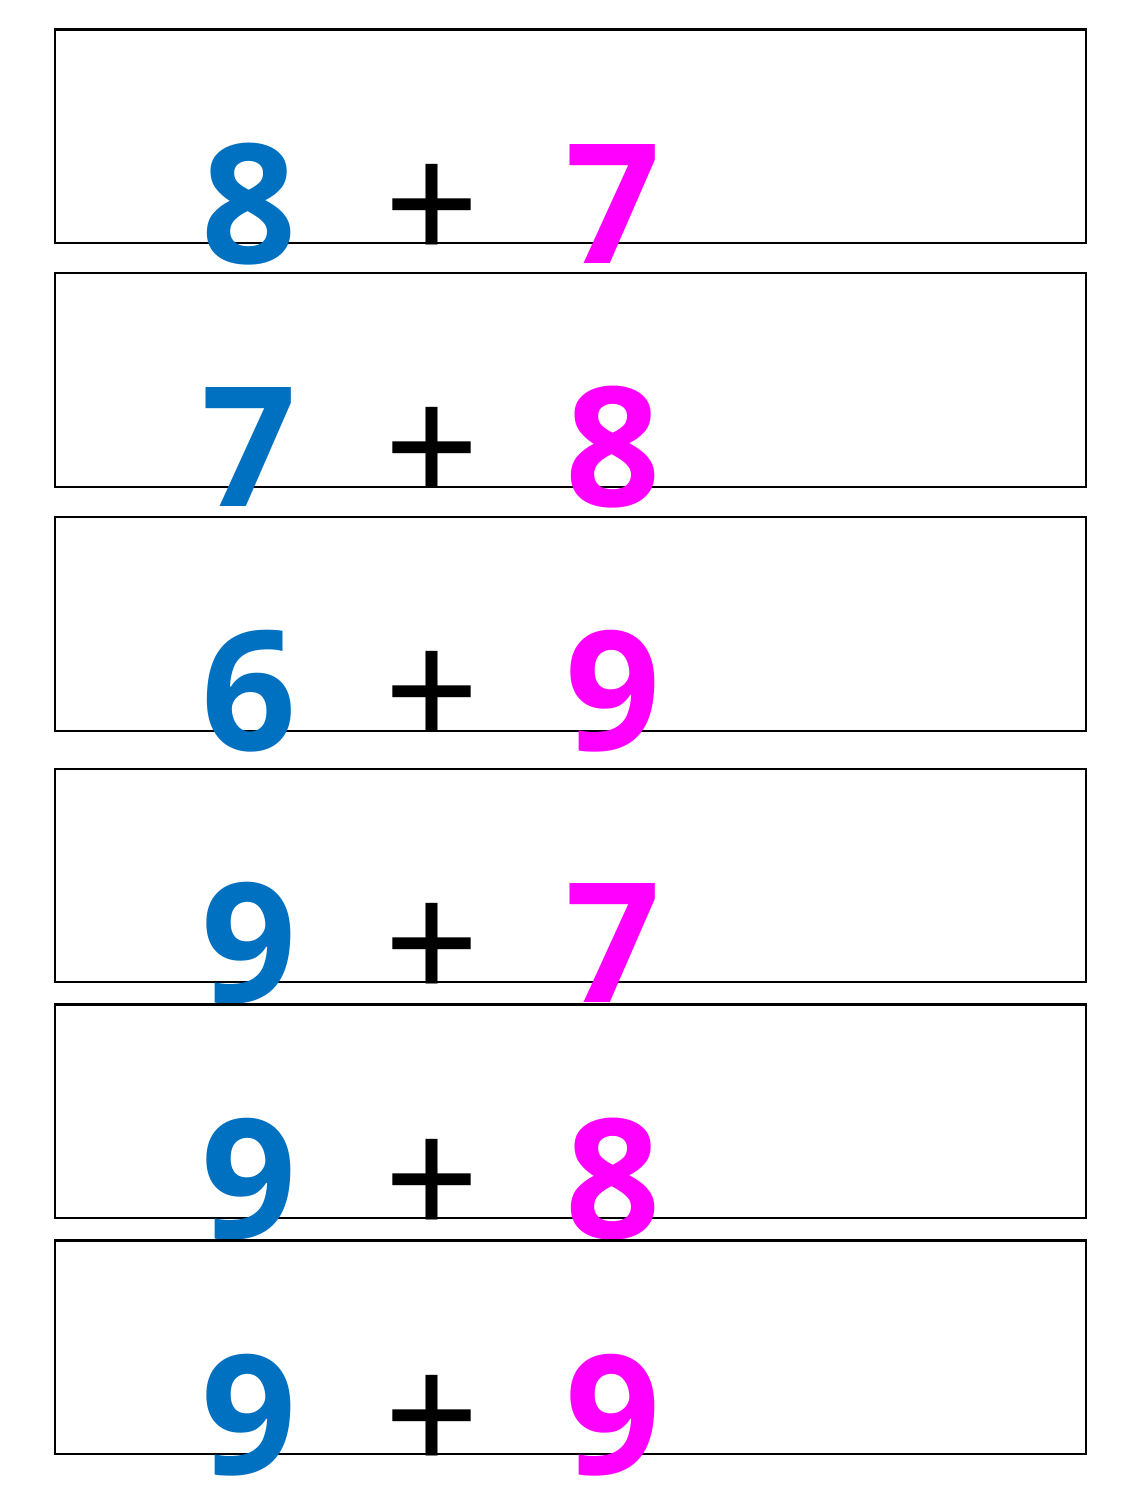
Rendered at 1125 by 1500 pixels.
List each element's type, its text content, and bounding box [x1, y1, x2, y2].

text_box 9 + 8 [187, 1064, 677, 1241]
text_box 6 + 9 [187, 576, 677, 769]
text_box [55, 1241, 1086, 1454]
text_box 9 + 7 [187, 828, 677, 1005]
text_box [55, 1005, 1086, 1218]
text_box 8 + 7 [187, 89, 677, 273]
text_box [55, 769, 1086, 982]
text_box 9 + 9 [187, 1300, 677, 1500]
text_box [55, 273, 1086, 487]
text_box [55, 517, 1086, 731]
text_box 7 + 8 [187, 333, 677, 517]
text_box [55, 30, 1086, 243]
